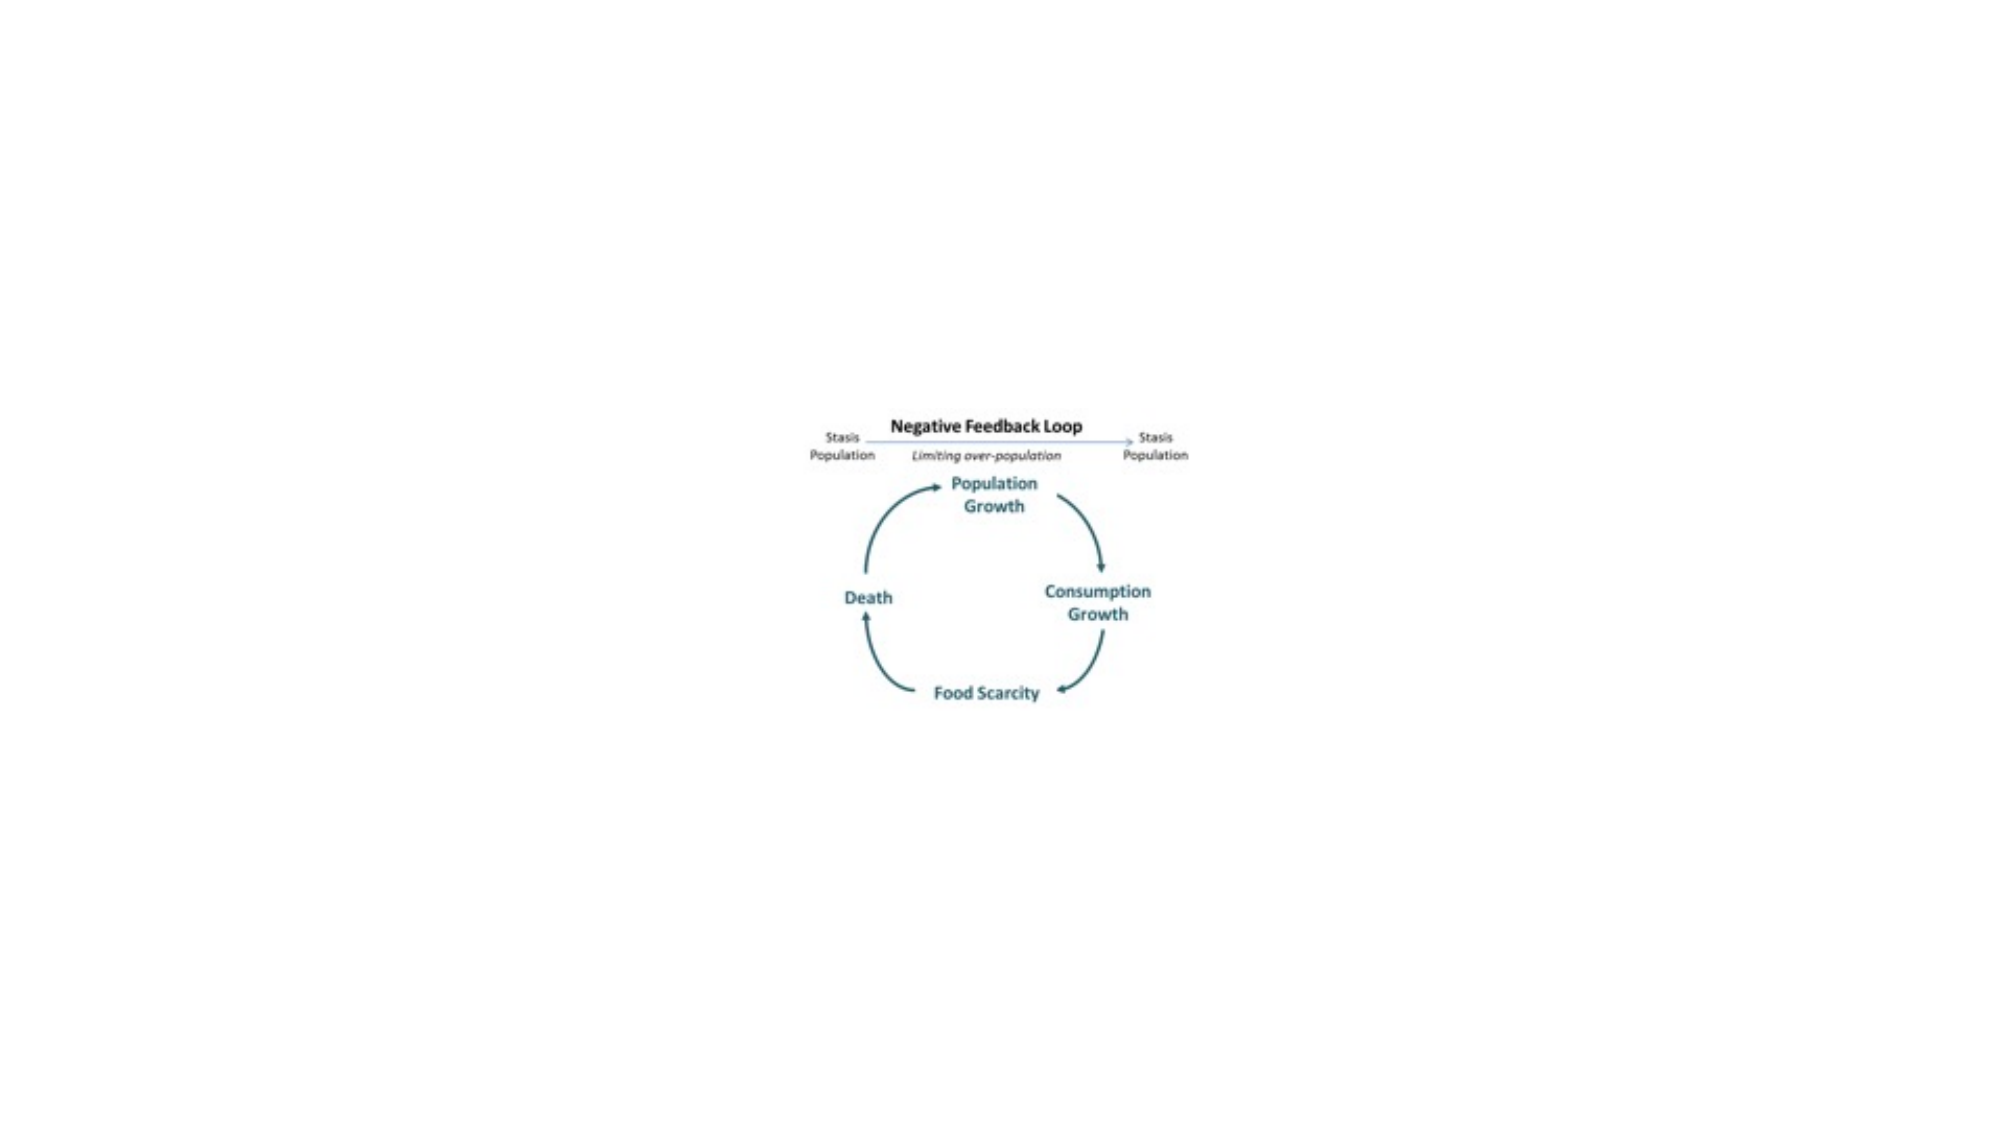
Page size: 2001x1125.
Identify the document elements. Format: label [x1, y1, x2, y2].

picture [788, 408, 1212, 717]
